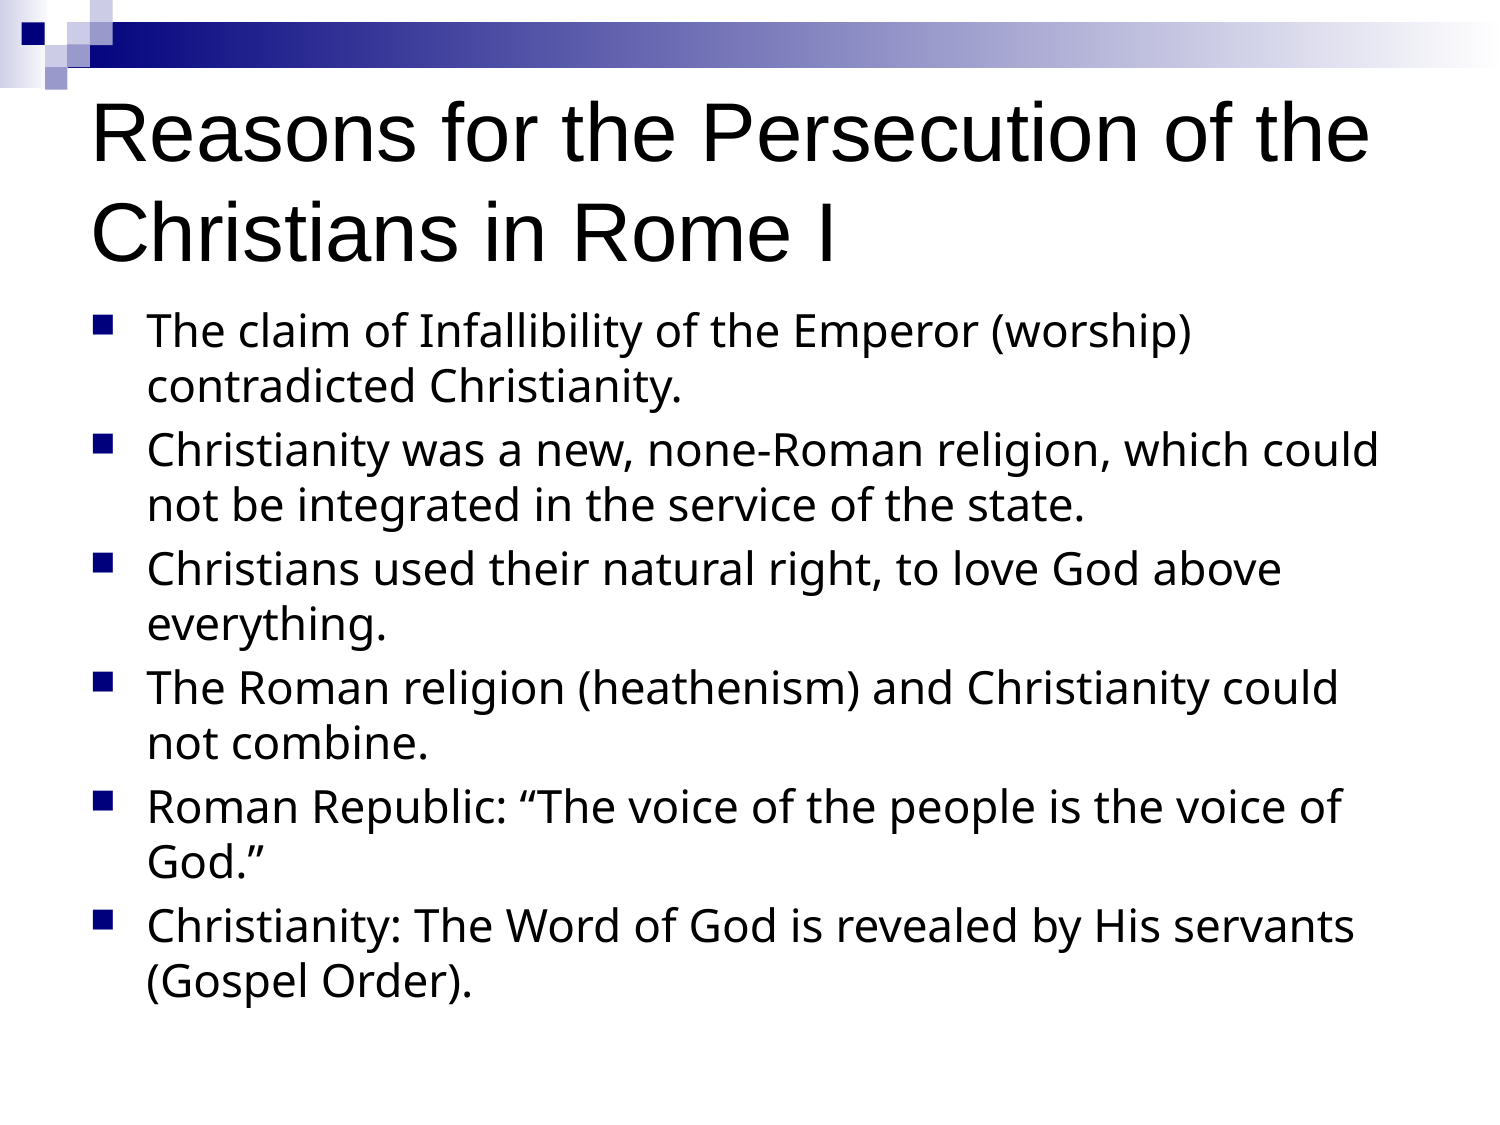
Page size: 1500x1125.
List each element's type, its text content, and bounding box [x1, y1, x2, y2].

title Reasons for the Persecution of the Christians in Rome I [75, 65, 1425, 291]
list The claim of Infallibility of the Emperor (worship) contradicted Christianity. Christianity was a new, none-Roman religion, which could not be integrated in the service of the state. Christians used their natural right, to love God above everything. The Roman religion (heathenism) and Christianity could not combine. Roman Republic: “The voice of the people is the voice of God.” Christianity: The Word of God is revealed by His servants (Gospel Order). [75, 294, 1436, 1094]
